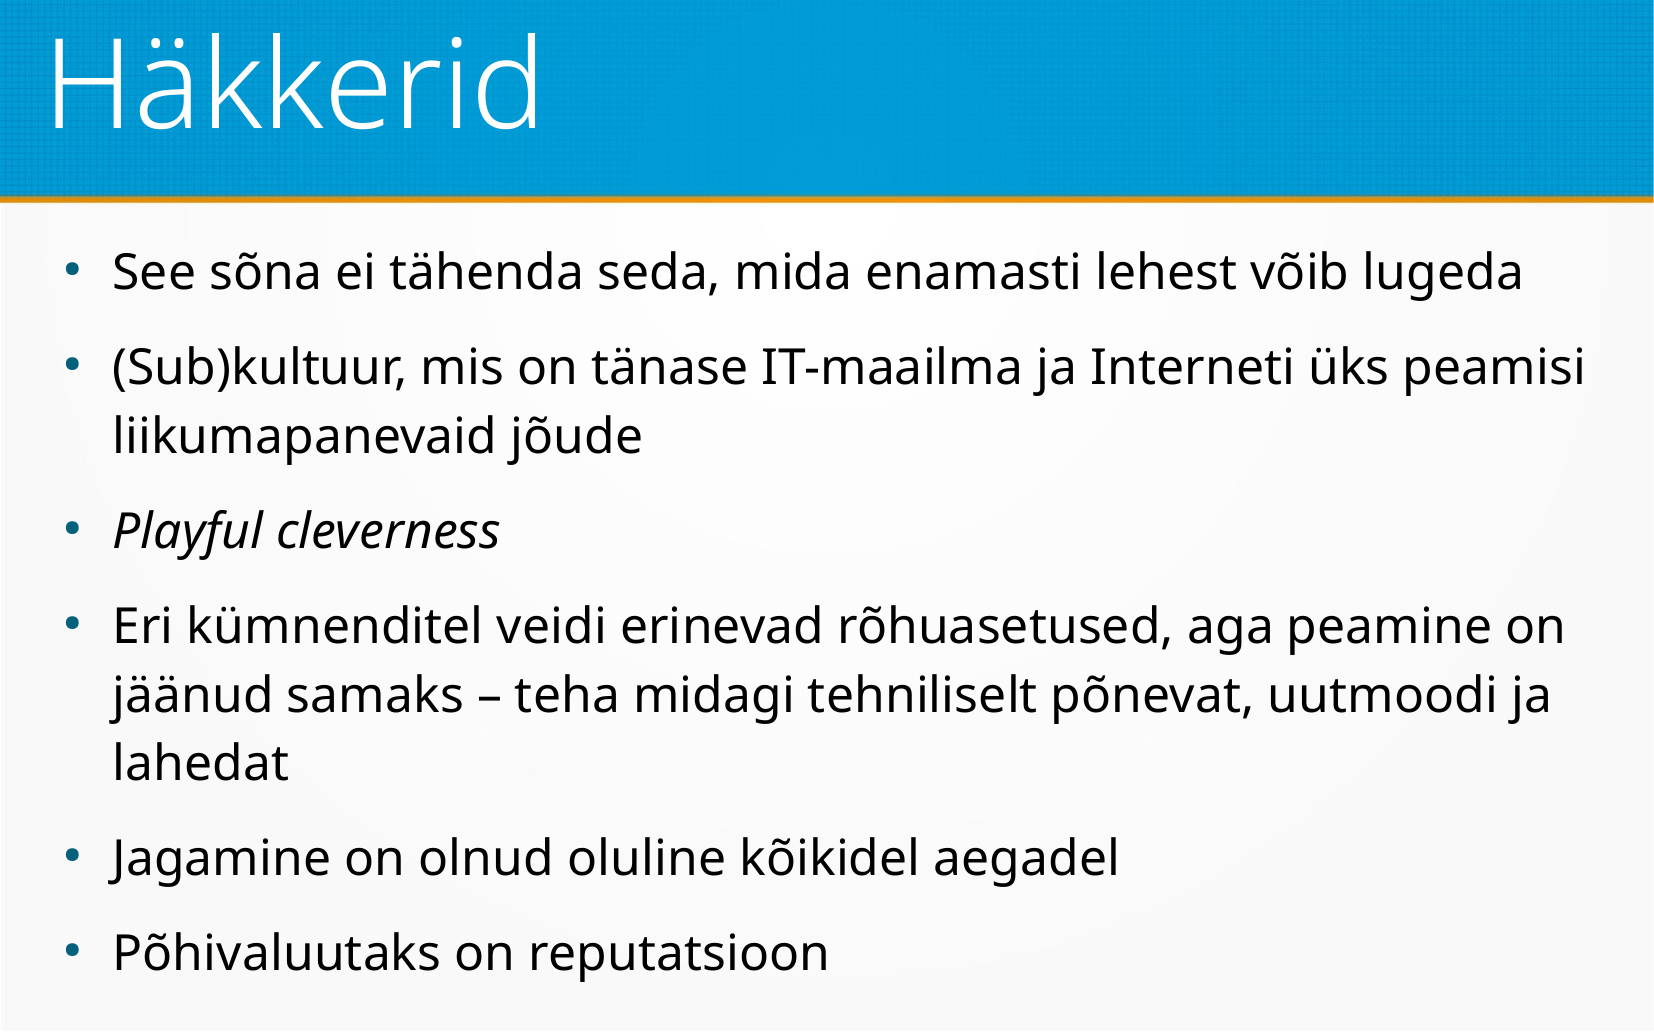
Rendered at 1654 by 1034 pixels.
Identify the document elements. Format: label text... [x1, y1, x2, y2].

title Häkkerid [43, 0, 1619, 166]
picture [0, 195, 1654, 1034]
list See sõna ei tähenda seda, mida enamasti lehest võib lugeda (Sub)kultuur, mis on tänase IT-maailma ja Interneti üks peamisi liikumapanevaid jõude Playful cleverness Eri kümnenditel veidi erinevad rõhuasetused, aga peamine on jäänud samaks – teha midagi tehniliselt põnevat, uutmoodi ja lahedat Jagamine on olnud oluline kõikidel aegadel Põhivaluutaks on reputatsioon [47, 236, 1607, 1002]
